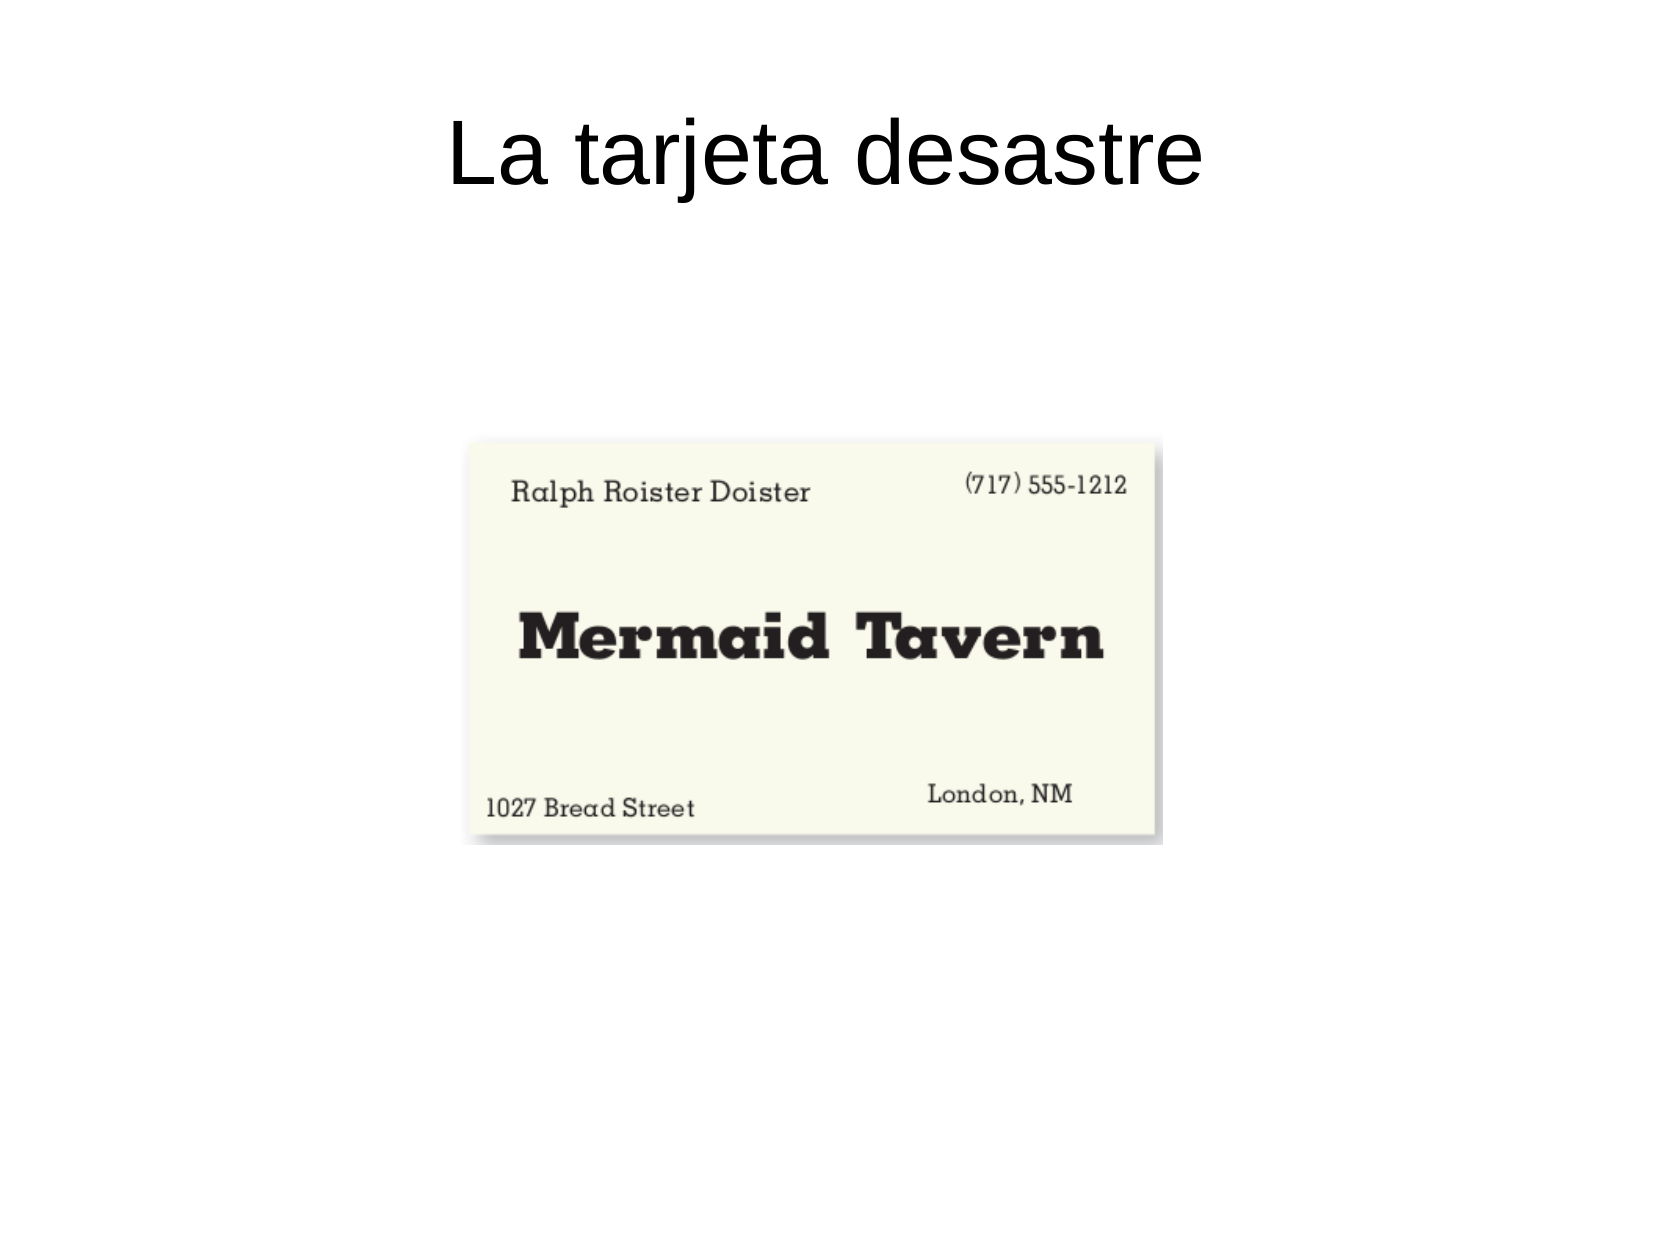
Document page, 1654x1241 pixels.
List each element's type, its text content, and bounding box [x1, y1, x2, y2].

picture [455, 428, 1163, 845]
title La tarjeta desastre [82, 49, 1571, 257]
